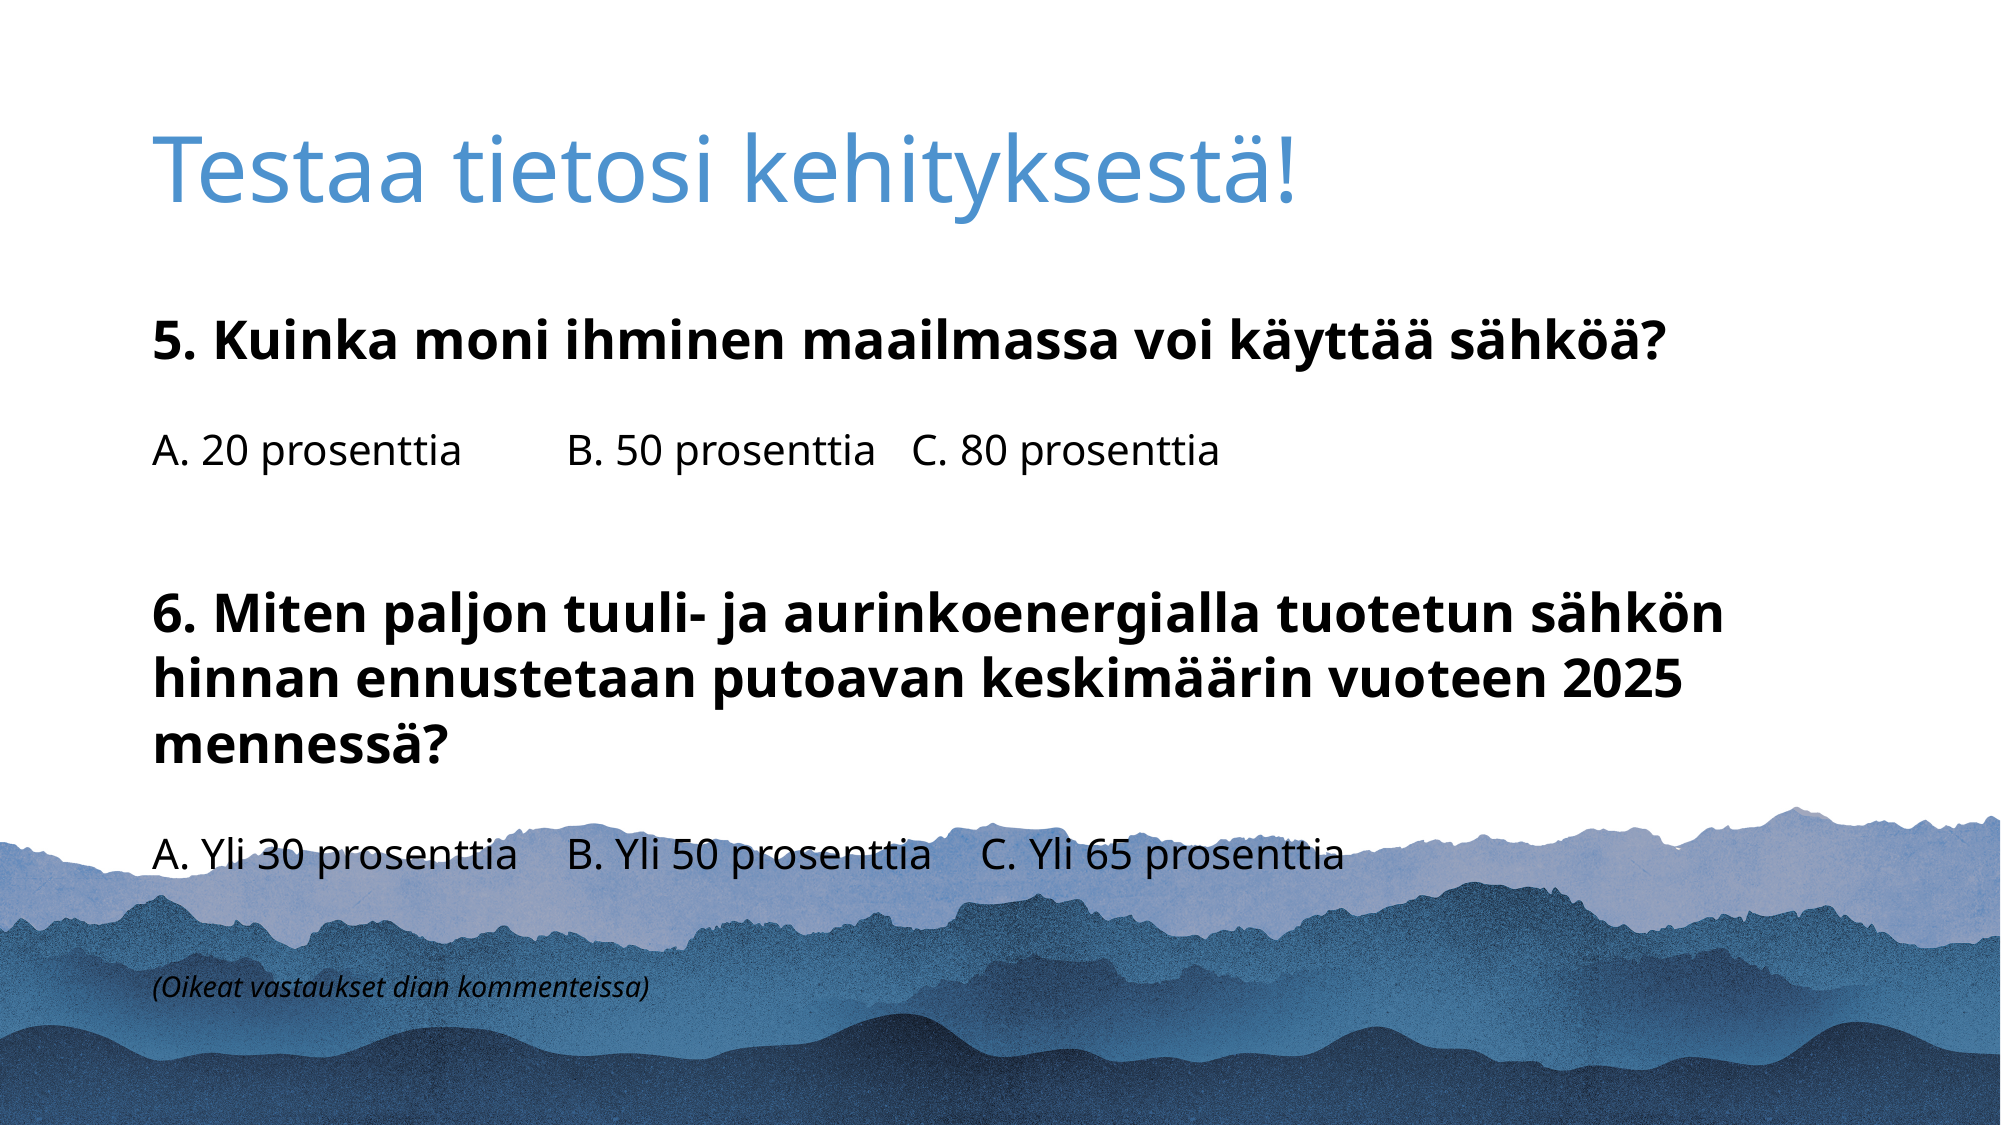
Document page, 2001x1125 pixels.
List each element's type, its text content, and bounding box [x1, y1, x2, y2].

title Testaa tietosi kehityksestä! [137, 59, 1863, 278]
list 5. Kuinka moni ihminen maailmassa voi käyttää sähköä? A. 20 prosenttia B. 50 prosenttia C. 80 prosenttia 6. Miten paljon tuuli- ja aurinkoenergialla tuotetun sähkön hinnan ennustetaan putoavan keskimäärin vuoteen 2025 mennessä? A. Yli 30 prosenttia B. Yli 50 prosenttia C. Yli 65 prosenttia (Oikeat vastaukset dian kommenteissa) [137, 299, 1863, 1014]
